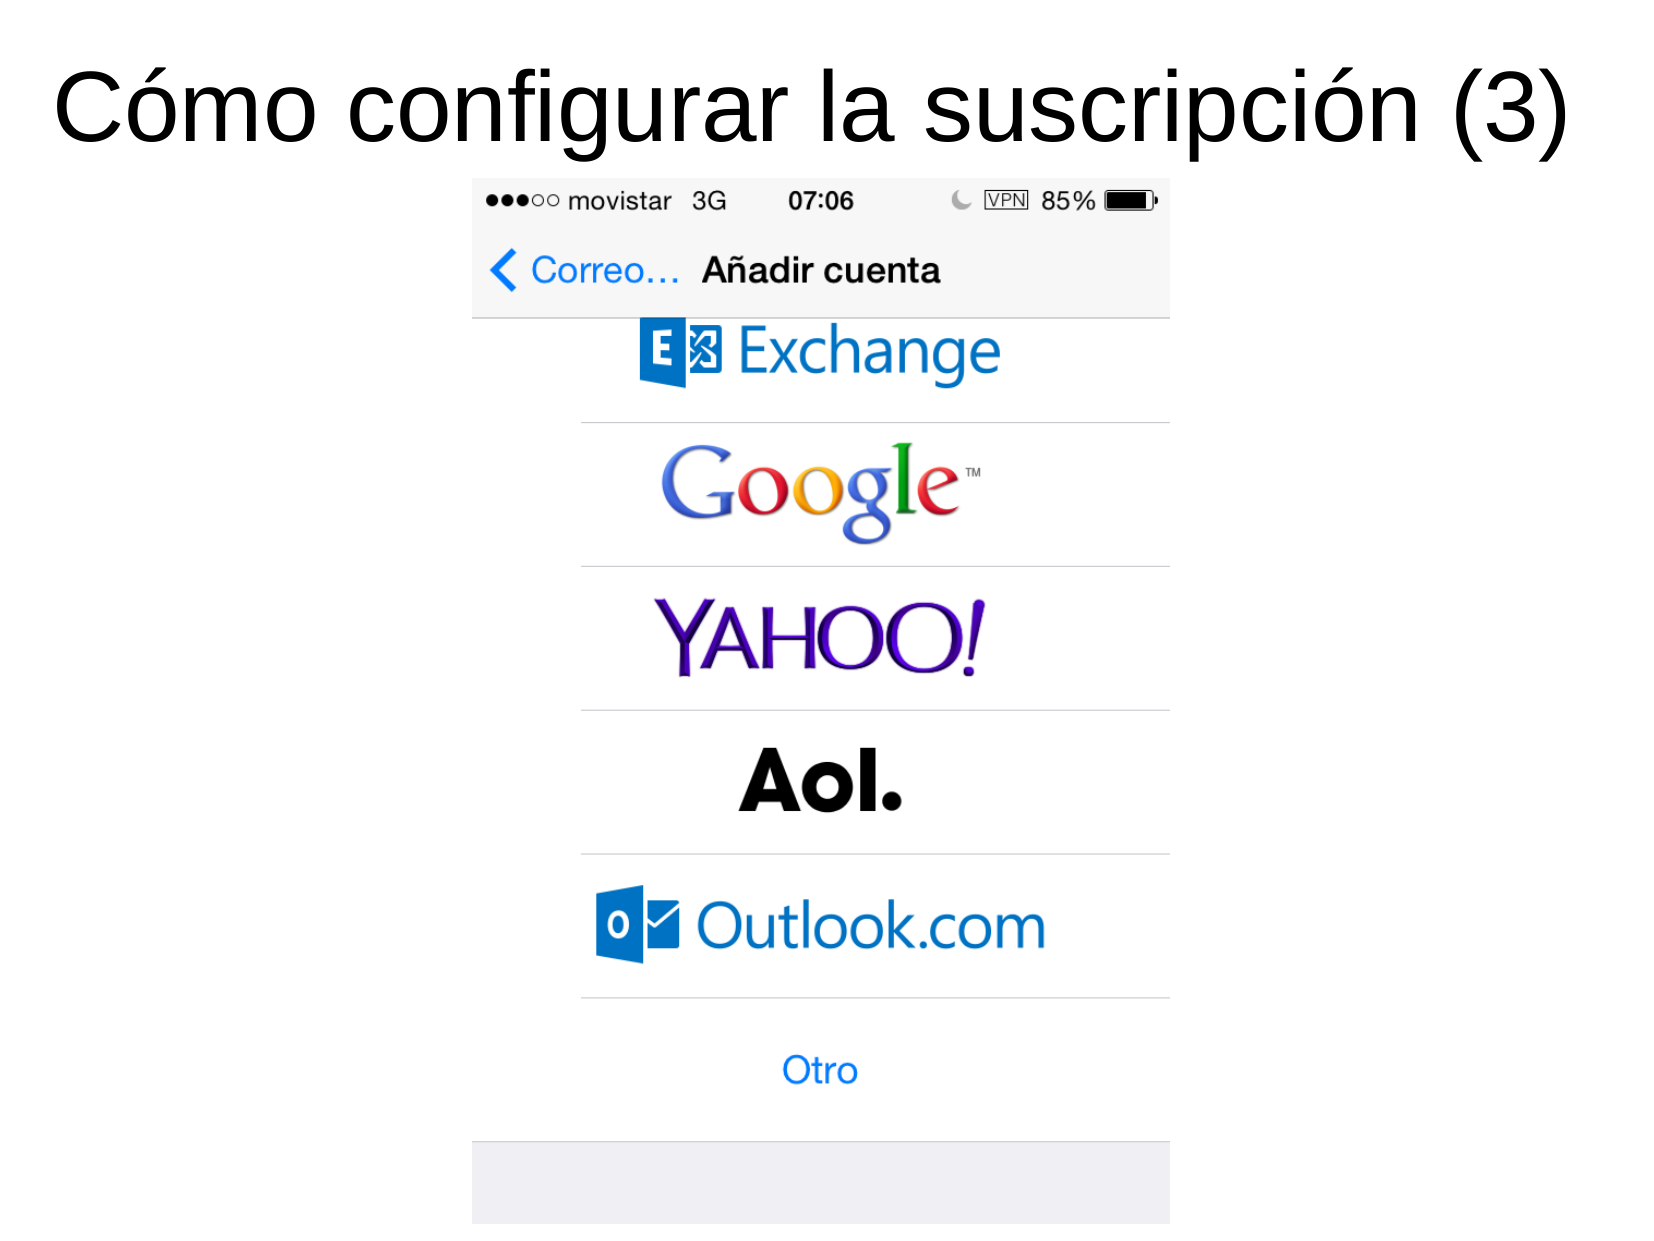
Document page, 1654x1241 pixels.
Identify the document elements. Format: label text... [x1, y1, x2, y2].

text_box Cómo configurar la suscripción (3) [37, 43, 1613, 171]
picture [472, 178, 1170, 1224]
